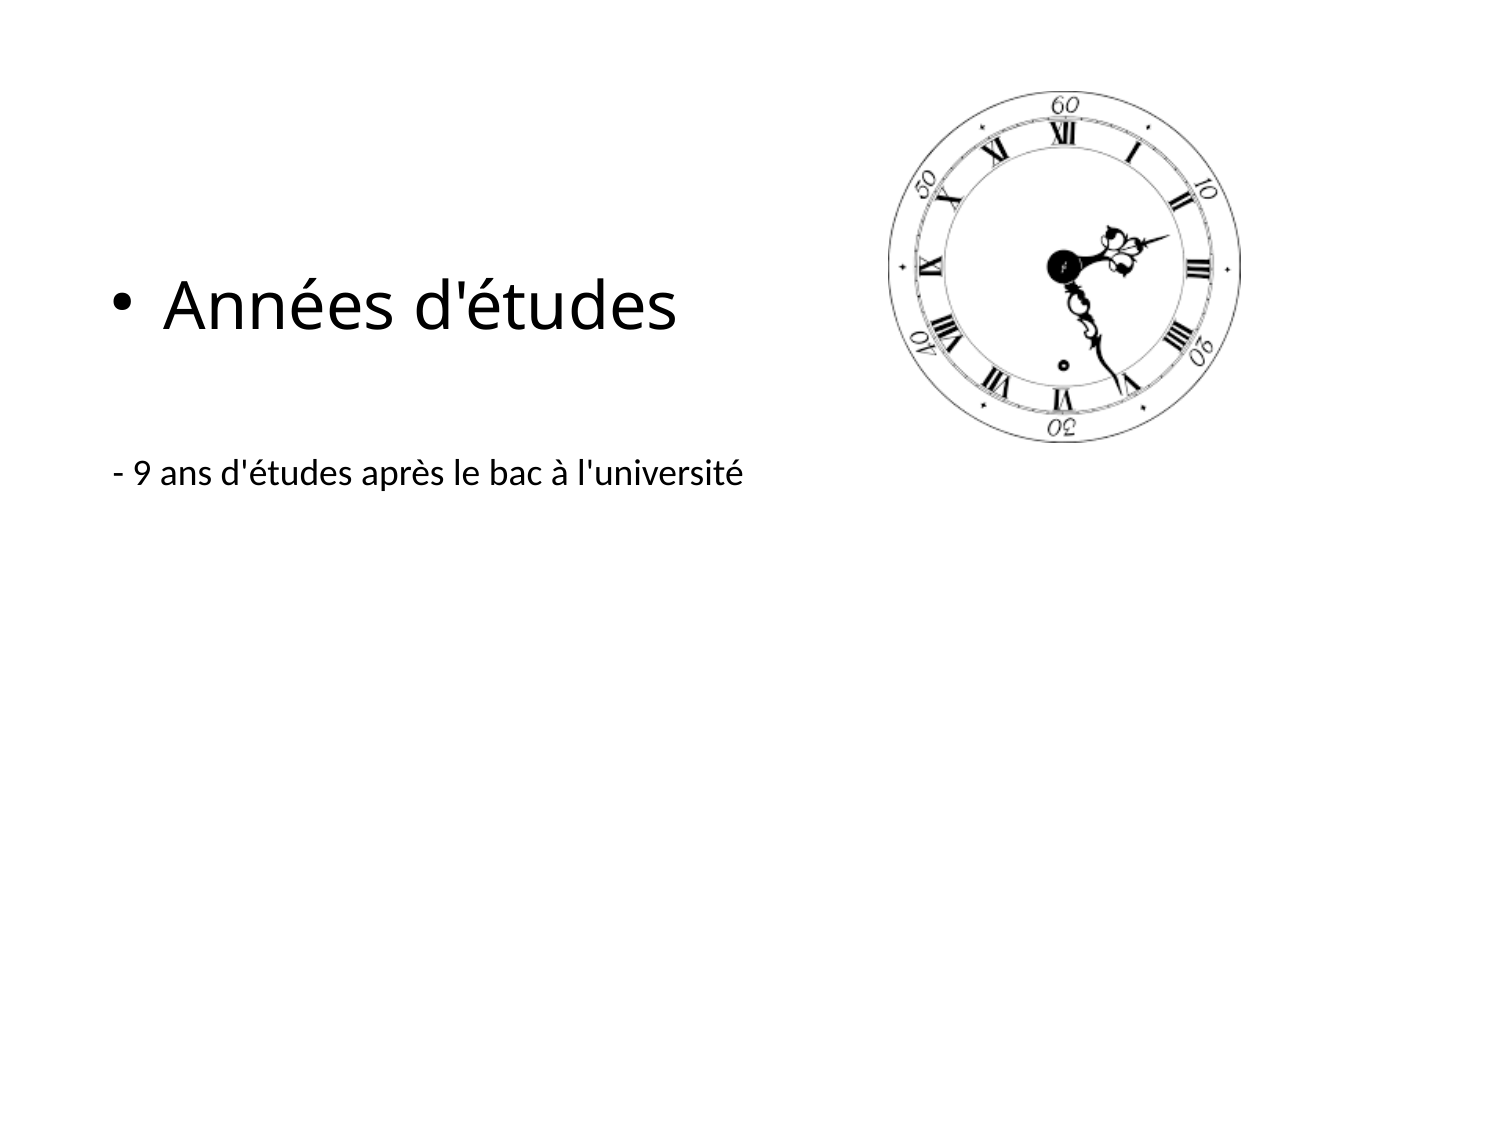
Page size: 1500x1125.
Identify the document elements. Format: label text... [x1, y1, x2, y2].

picture [888, 91, 1241, 443]
list Années d'études [75, 263, 1425, 1006]
